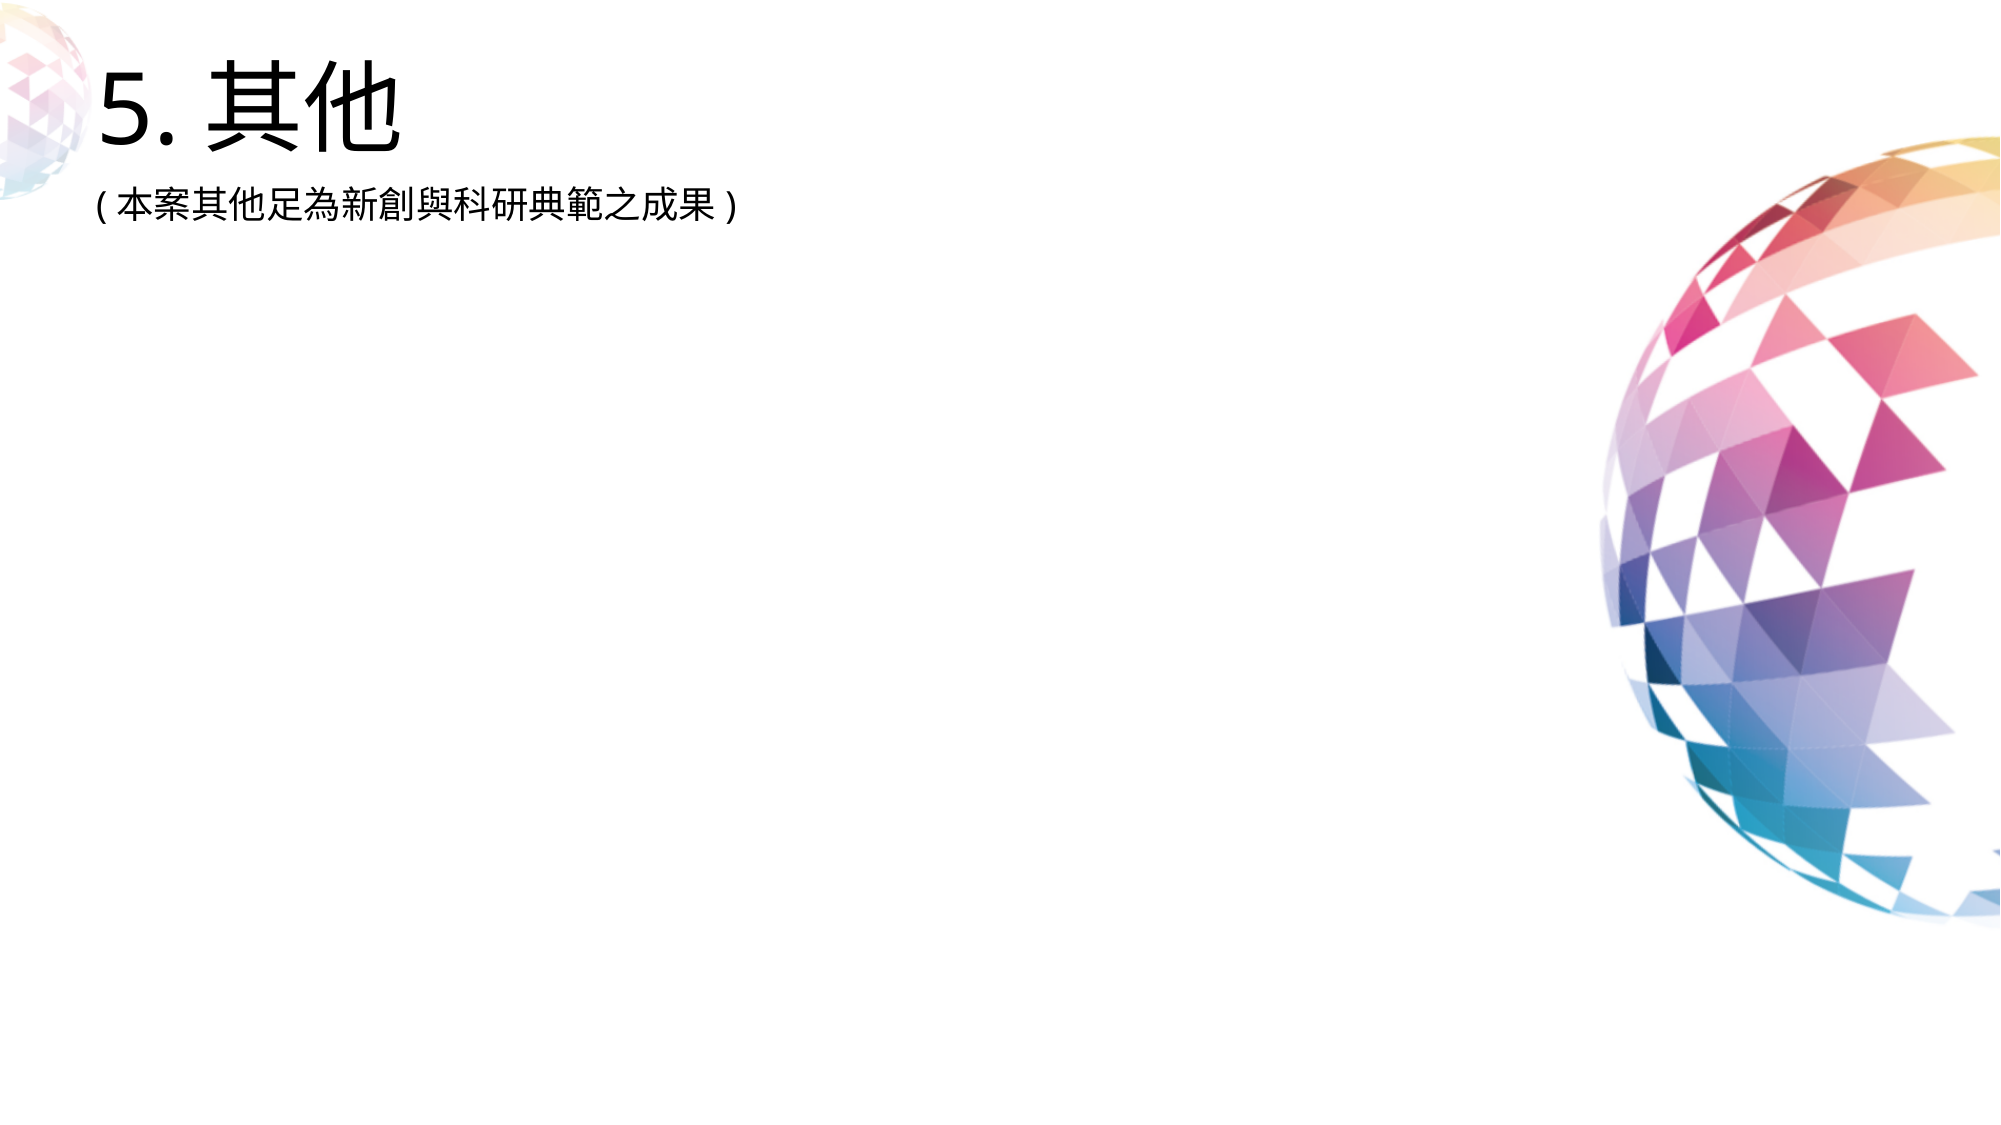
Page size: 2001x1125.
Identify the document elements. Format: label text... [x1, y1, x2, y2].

text_box 5.其他 [81, 26, 1807, 174]
text_box (本案其他足為新創與科研典範之成果) [81, 173, 1094, 235]
text_box [137, 299, 1863, 1014]
picture [0, 0, 2000, 1125]
